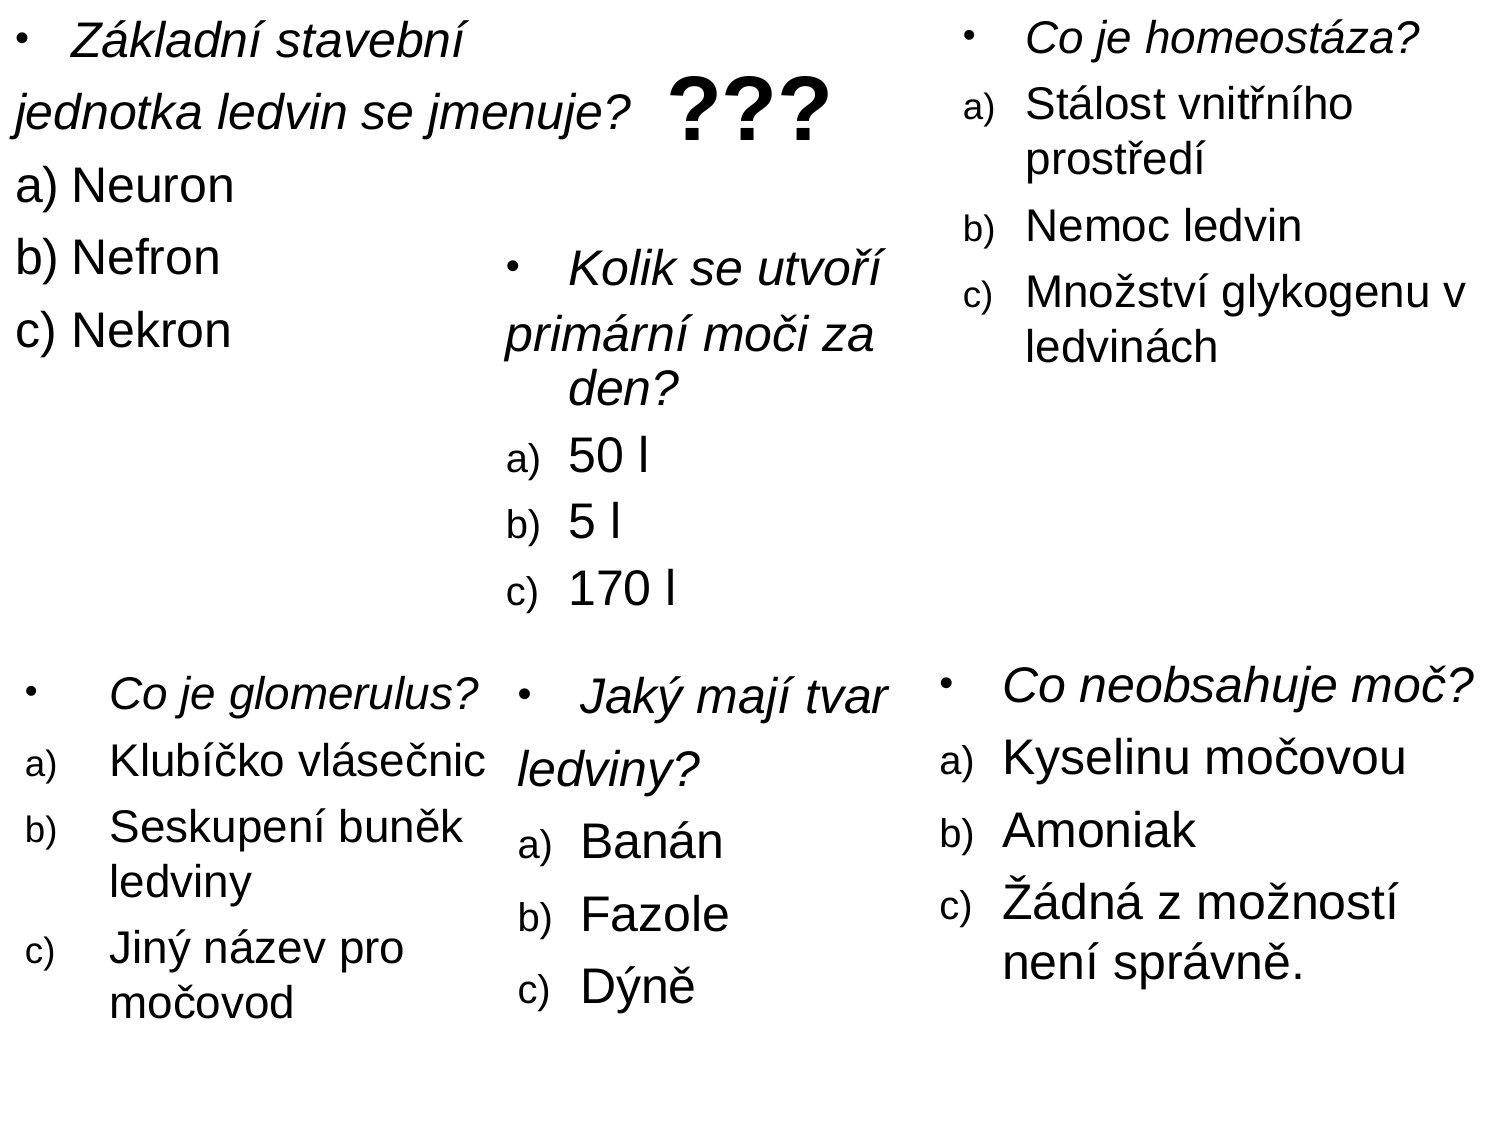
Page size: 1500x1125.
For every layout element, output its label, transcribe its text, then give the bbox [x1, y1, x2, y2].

text_box Co neobsahuje moč? Kyselinu močovou Amoniak Žádná z možností není správně. [914, 644, 1500, 1055]
text_box Jaký mají tvar ledviny? Banán Fazole Dýně [492, 656, 980, 1067]
list Základní stavební jednotka ledvin se jmenuje? Neuron Nefron Nekron [0, 0, 704, 411]
text_box Co je glomerulus? Klubíčko vlásečnic Seskupení buněk ledviny Jiný název pro močovod [0, 656, 492, 1067]
text_box Kolik se utvoří primární moči za den? 50 l 5 l 170 l [480, 234, 968, 645]
title ??? [704, 41, 937, 167]
text_box Co je homeostáza? Stálost vnitřního prostředí Nemoc ledvin Množství glykogenu v ledvinách [937, 0, 1500, 411]
